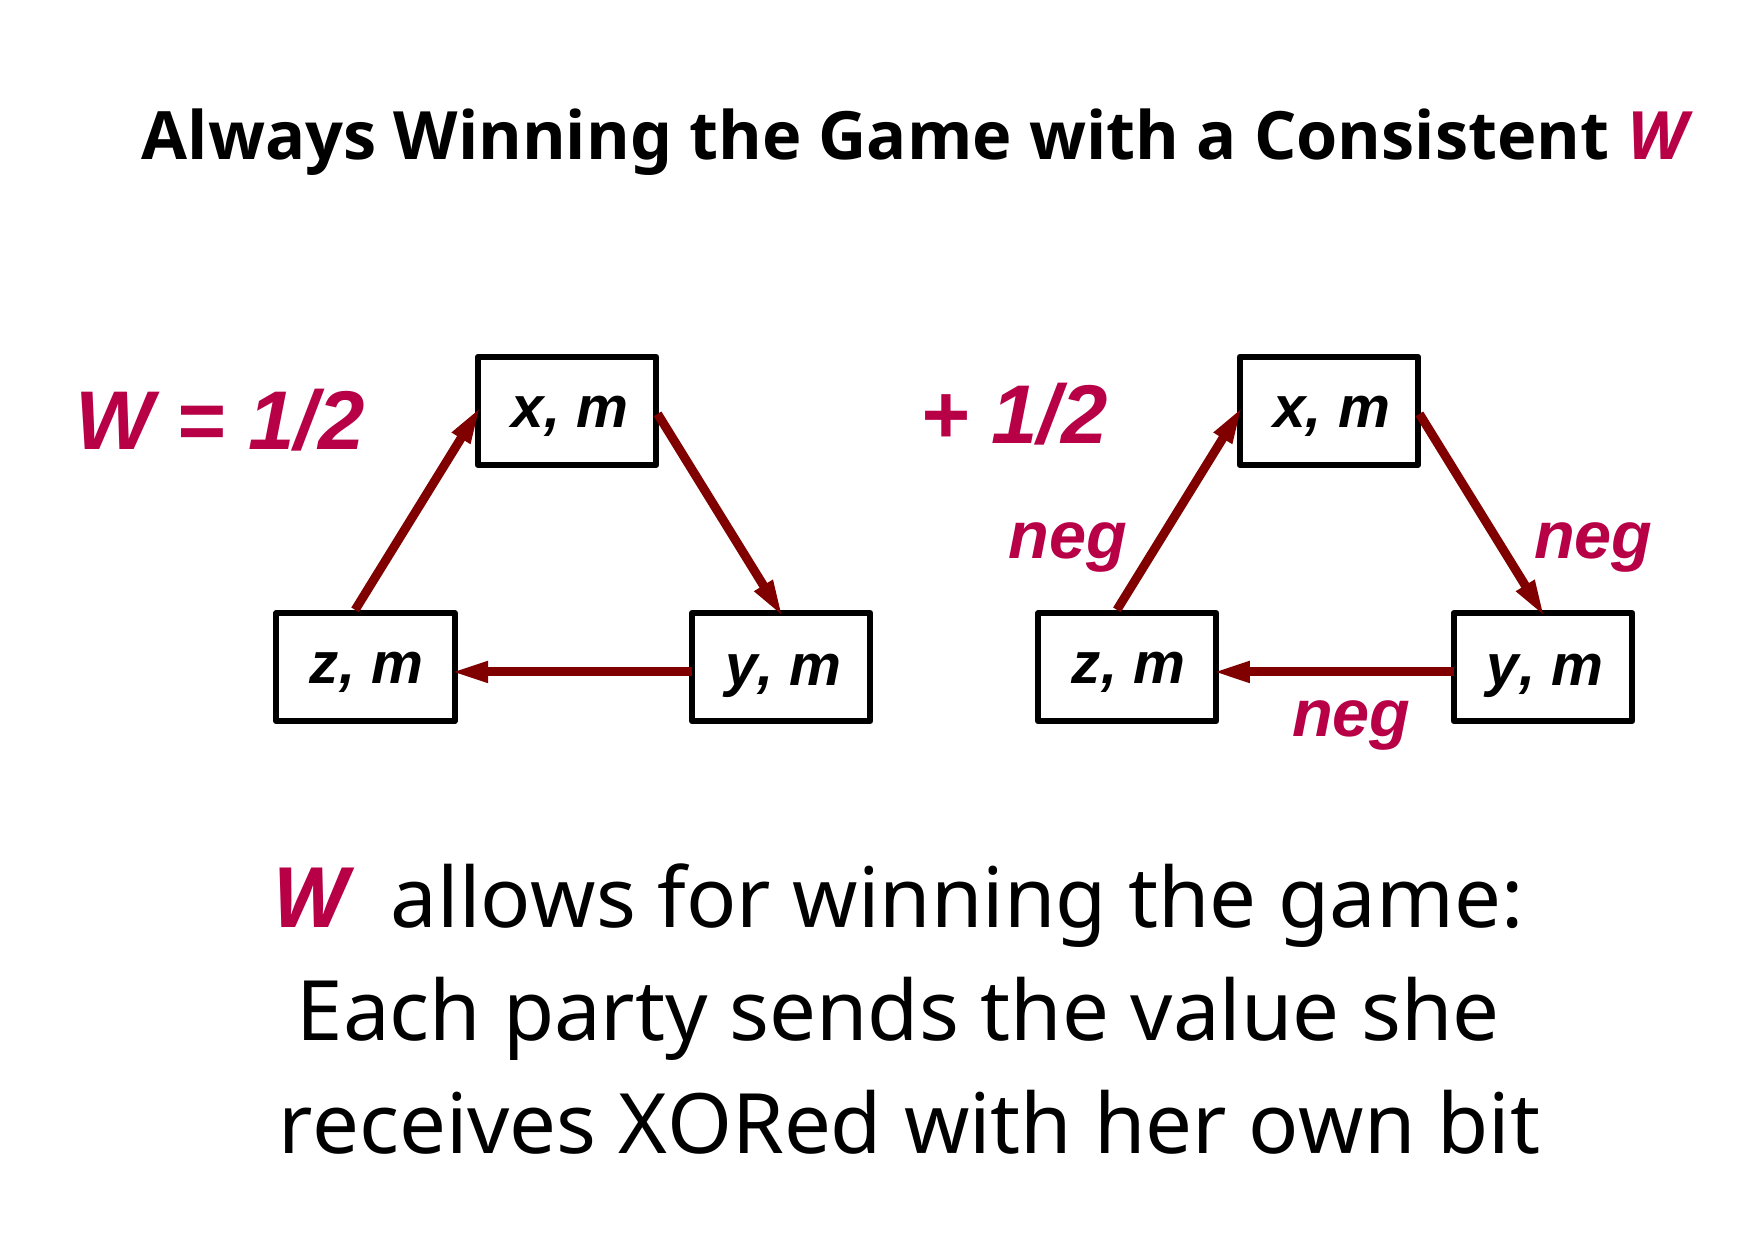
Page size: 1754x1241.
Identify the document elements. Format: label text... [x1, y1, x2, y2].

text_box neg [990, 487, 1343, 584]
text_box z, m [292, 620, 444, 707]
text_box x, m [493, 364, 848, 451]
text_box W allows for winning the game: Each party sends the value she receives XORed with her own bit [258, 830, 1497, 1126]
text_box W = 1/2 [57, 363, 467, 478]
text_box z, m [1054, 620, 1206, 707]
text_box neg [1516, 487, 1754, 584]
text_box + 1/2 [1208, 429, 1254, 473]
text_box x, m [1255, 364, 1610, 451]
text_box neg [1274, 665, 1626, 761]
text_box y, m [1469, 622, 1655, 709]
text_box Always Winning the Game with a Consistent W [127, 81, 1754, 171]
text_box + 1/2 [902, 357, 1237, 473]
text_box + 1/2 [1243, 360, 1254, 462]
text_box y, m [707, 622, 893, 709]
